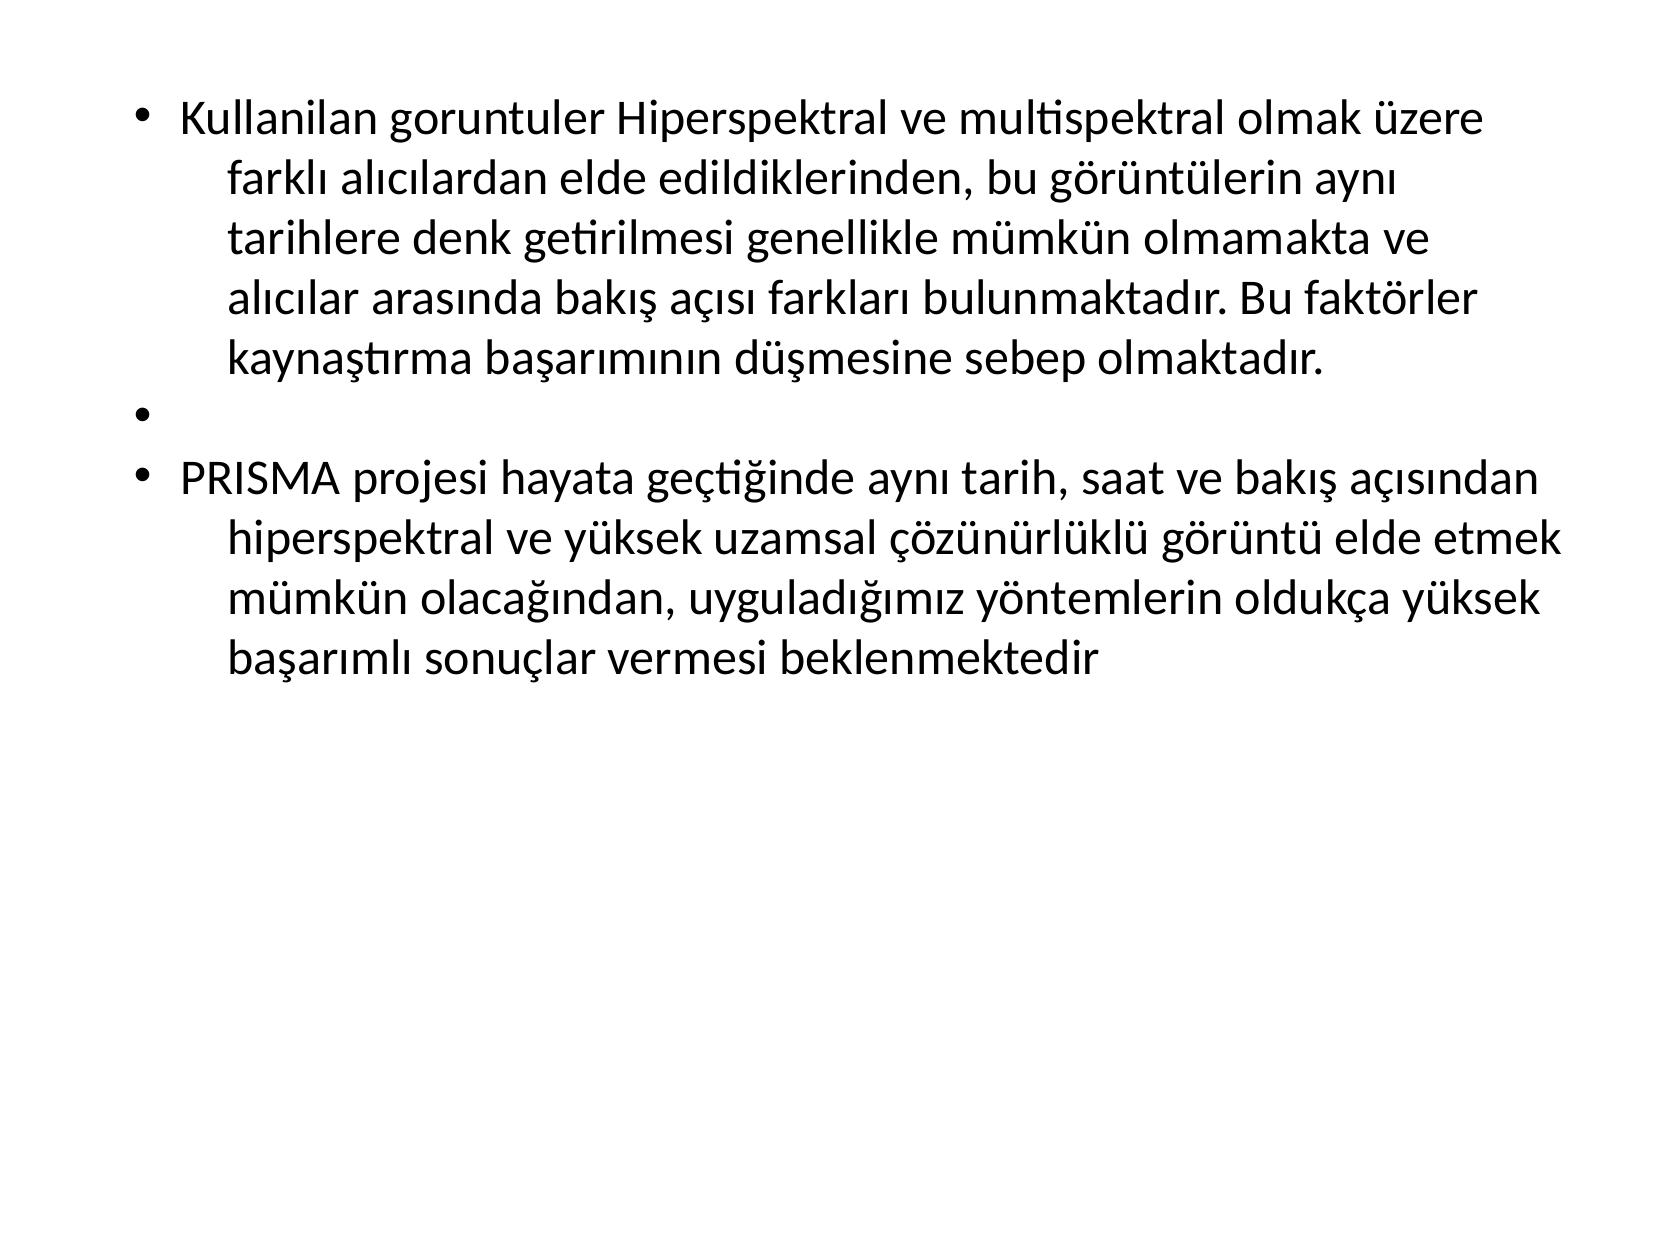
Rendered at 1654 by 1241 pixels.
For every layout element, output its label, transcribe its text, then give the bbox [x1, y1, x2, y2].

text_box Kullanilan goruntuler Hiperspektral ve multispektral olmak üzere farklı alıcılardan elde edildiklerinden, bu görüntülerin aynı tarihlere denk getirilmesi genellikle mümkün olmamakta ve alıcılar arasında bakış açısı farkları bulunmaktadır. Bu faktörler kaynaştırma başarımının düşmesine sebep olmaktadır. PRISMA projesi hayata geçtiğinde aynı tarih, saat ve bakış açısından hiperspektral ve yüksek uzamsal çözünürlüklü görüntü elde etmek mümkün olacağından, uyguladığımız yöntemlerin oldukça yüksek başarımlı sonuçlar vermesi beklenmektedir [119, 77, 1589, 692]
